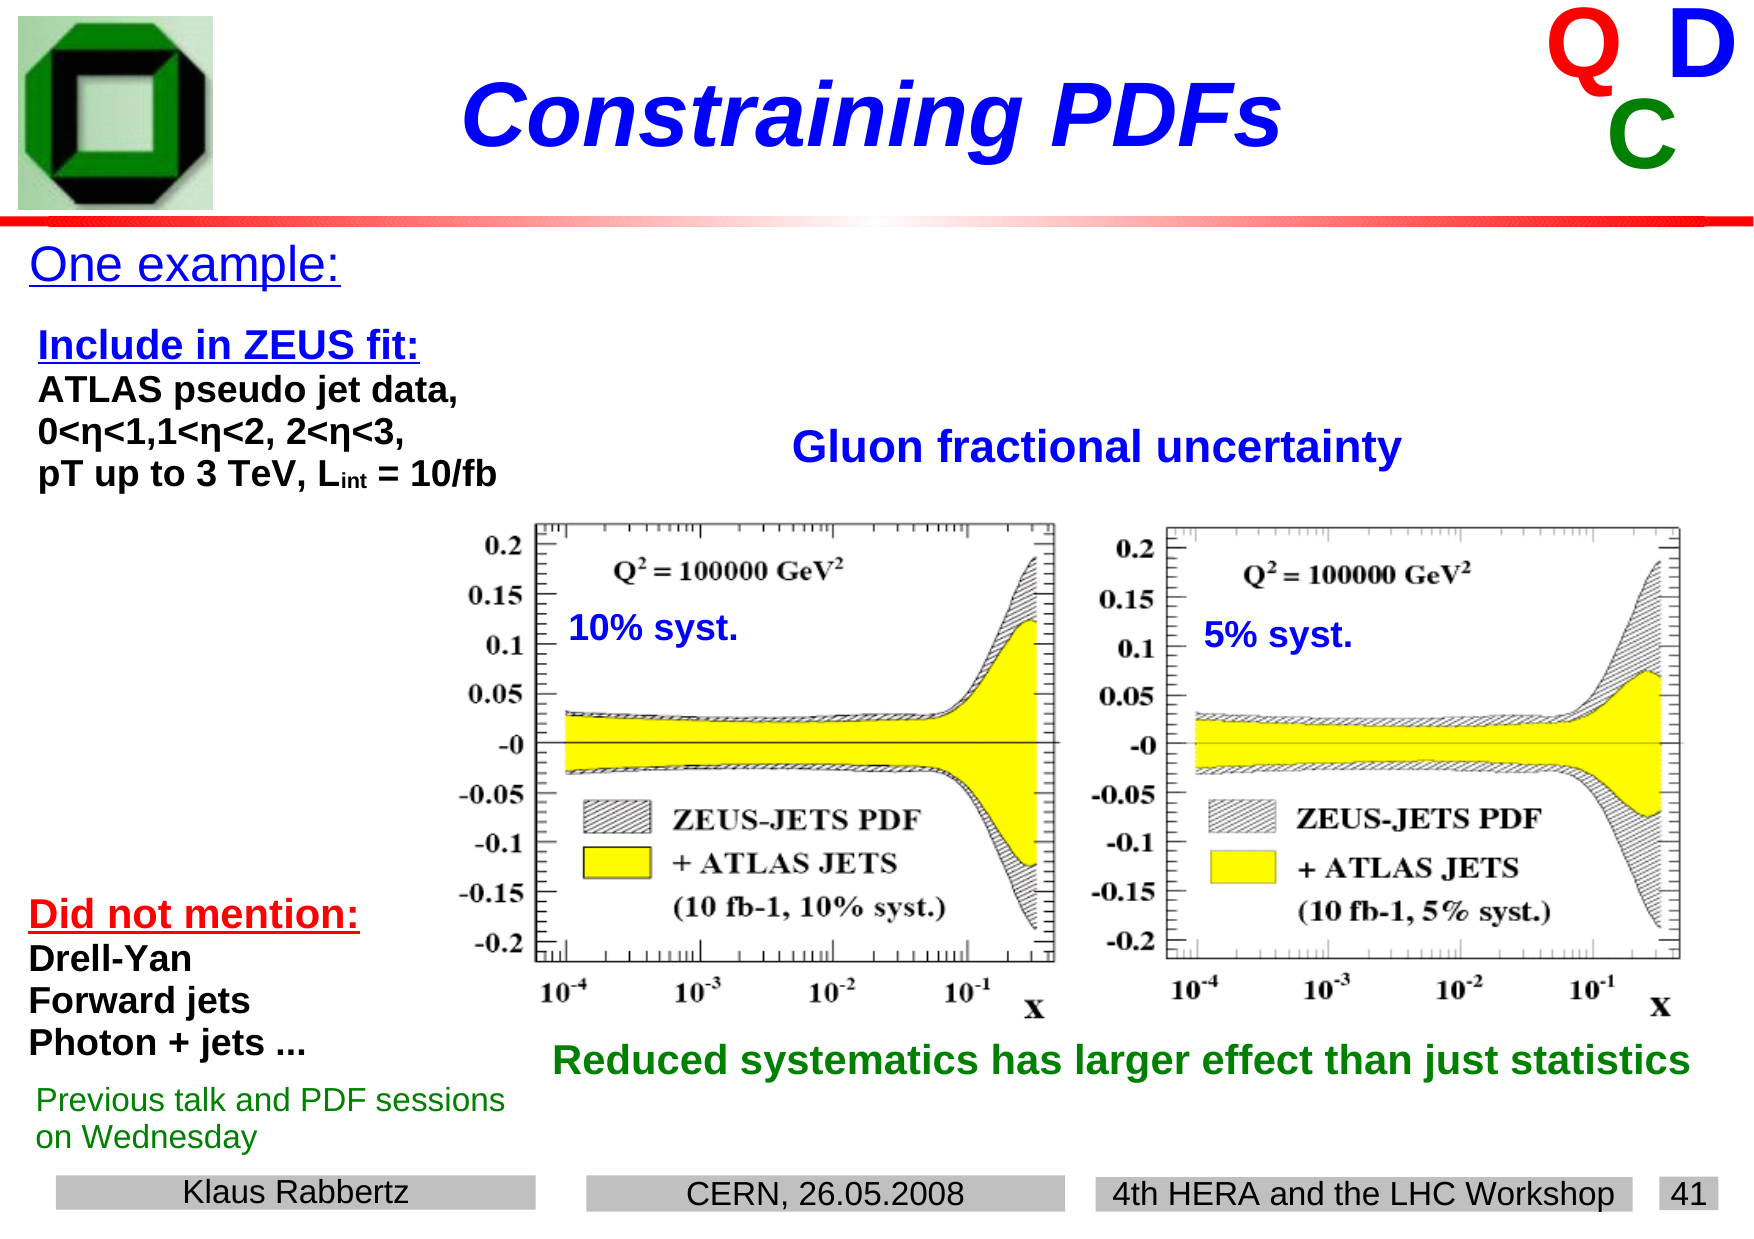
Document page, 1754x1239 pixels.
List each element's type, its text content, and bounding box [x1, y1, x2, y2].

picture [454, 516, 1061, 1027]
text_box Include in ZEUS fit: ATLAS pseudo jet data, 0<η<1,1<η<2, 2<η<3, pT up to 3 TeV, Lint = 10/fb [25, 310, 509, 519]
text_box Previous talk and PDF sessions on Wednesday [14, 1070, 577, 1168]
picture [18, 16, 213, 210]
text_box 10% syst. [556, 594, 780, 670]
text_box Reduced systematics has larger effect than just statistics [540, 1025, 1704, 1096]
text_box Gluon fractional uncertainty [780, 409, 1446, 490]
title Constraining PDFs [220, 27, 1525, 202]
picture [1073, 518, 1686, 1021]
text_box Did not mention: Drell-Yan Forward jets Photon + jets ... [16, 879, 372, 1070]
text_box 5% syst. [1191, 601, 1392, 677]
text_box One example: [17, 224, 394, 305]
